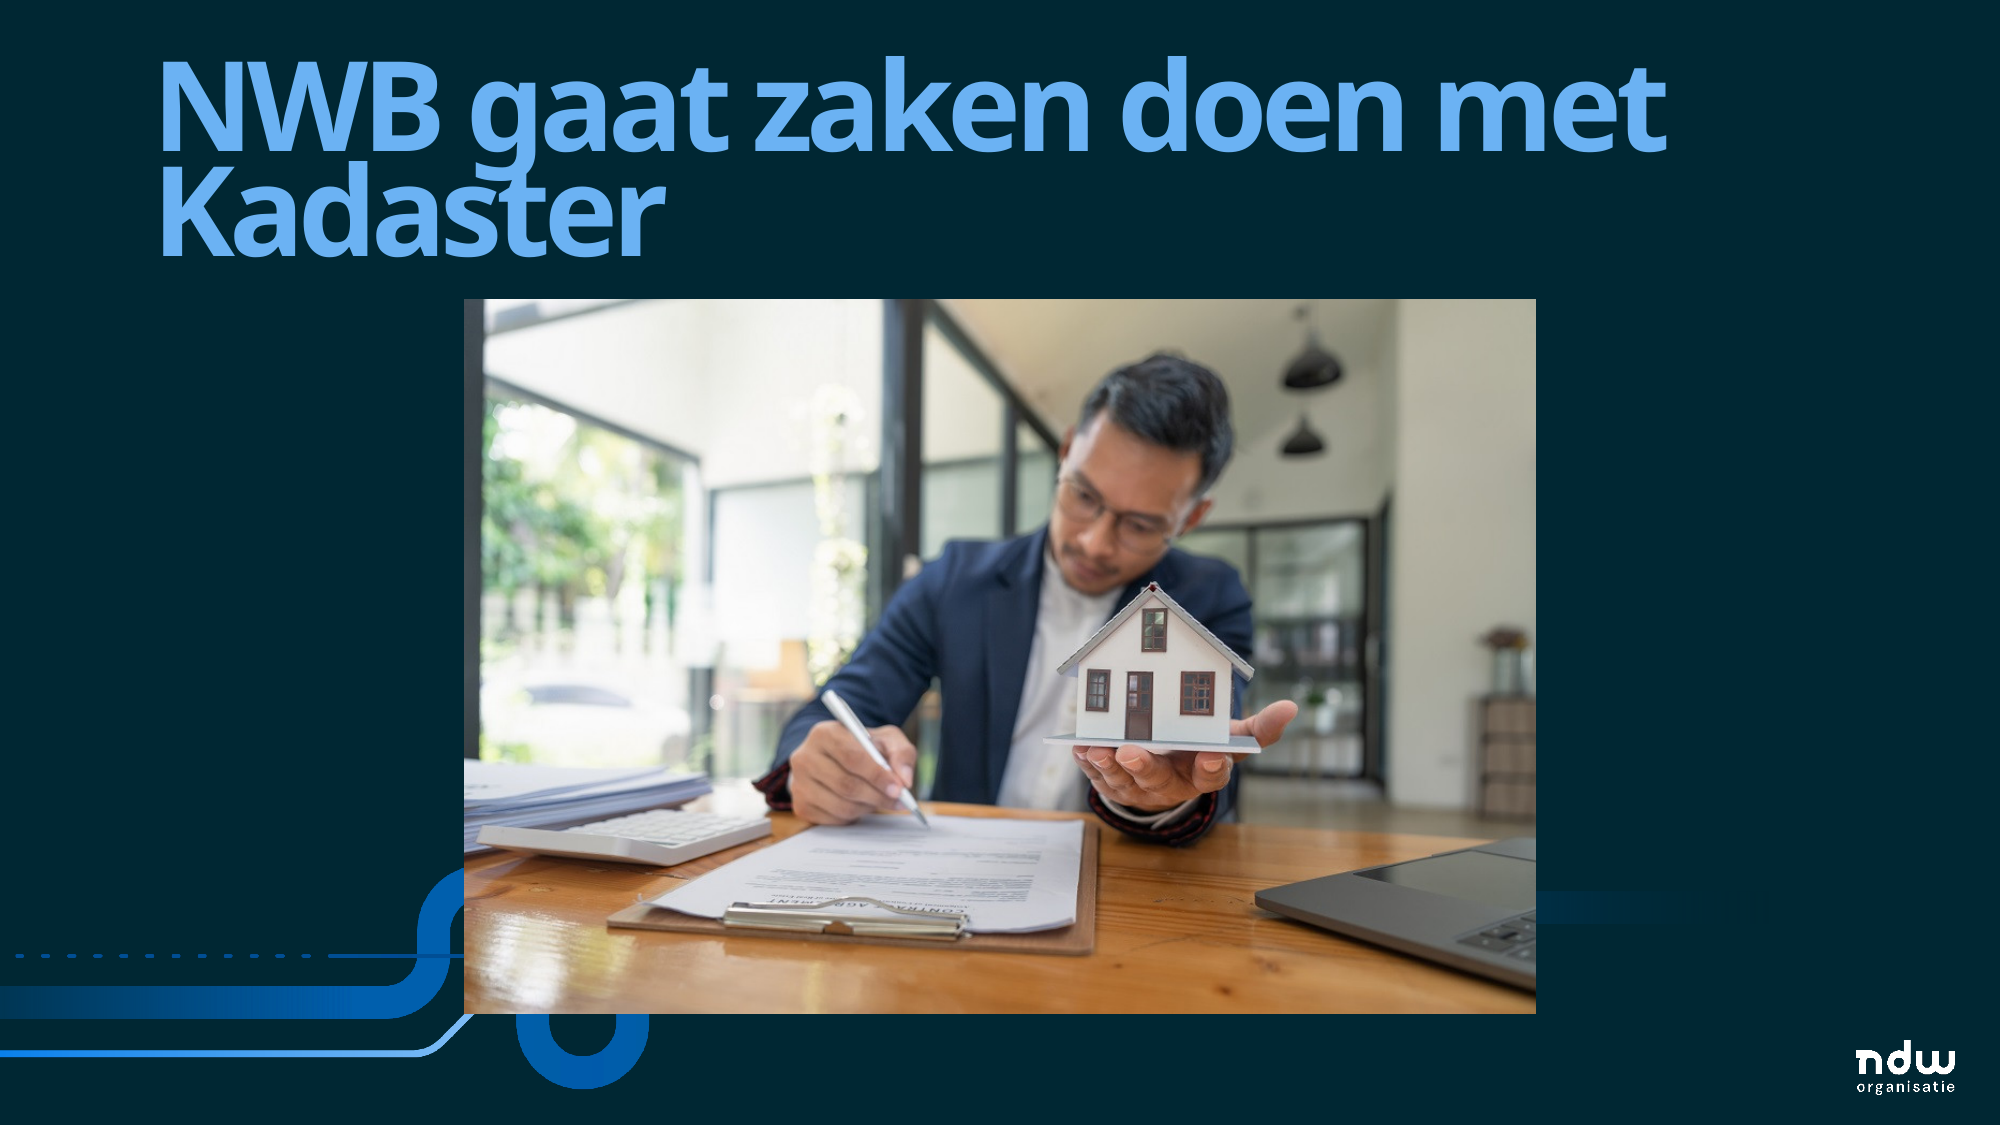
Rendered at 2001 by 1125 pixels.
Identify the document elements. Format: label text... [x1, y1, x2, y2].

title NWB gaat zaken doen met Kadaster [137, 59, 1863, 278]
picture [464, 300, 1535, 1014]
